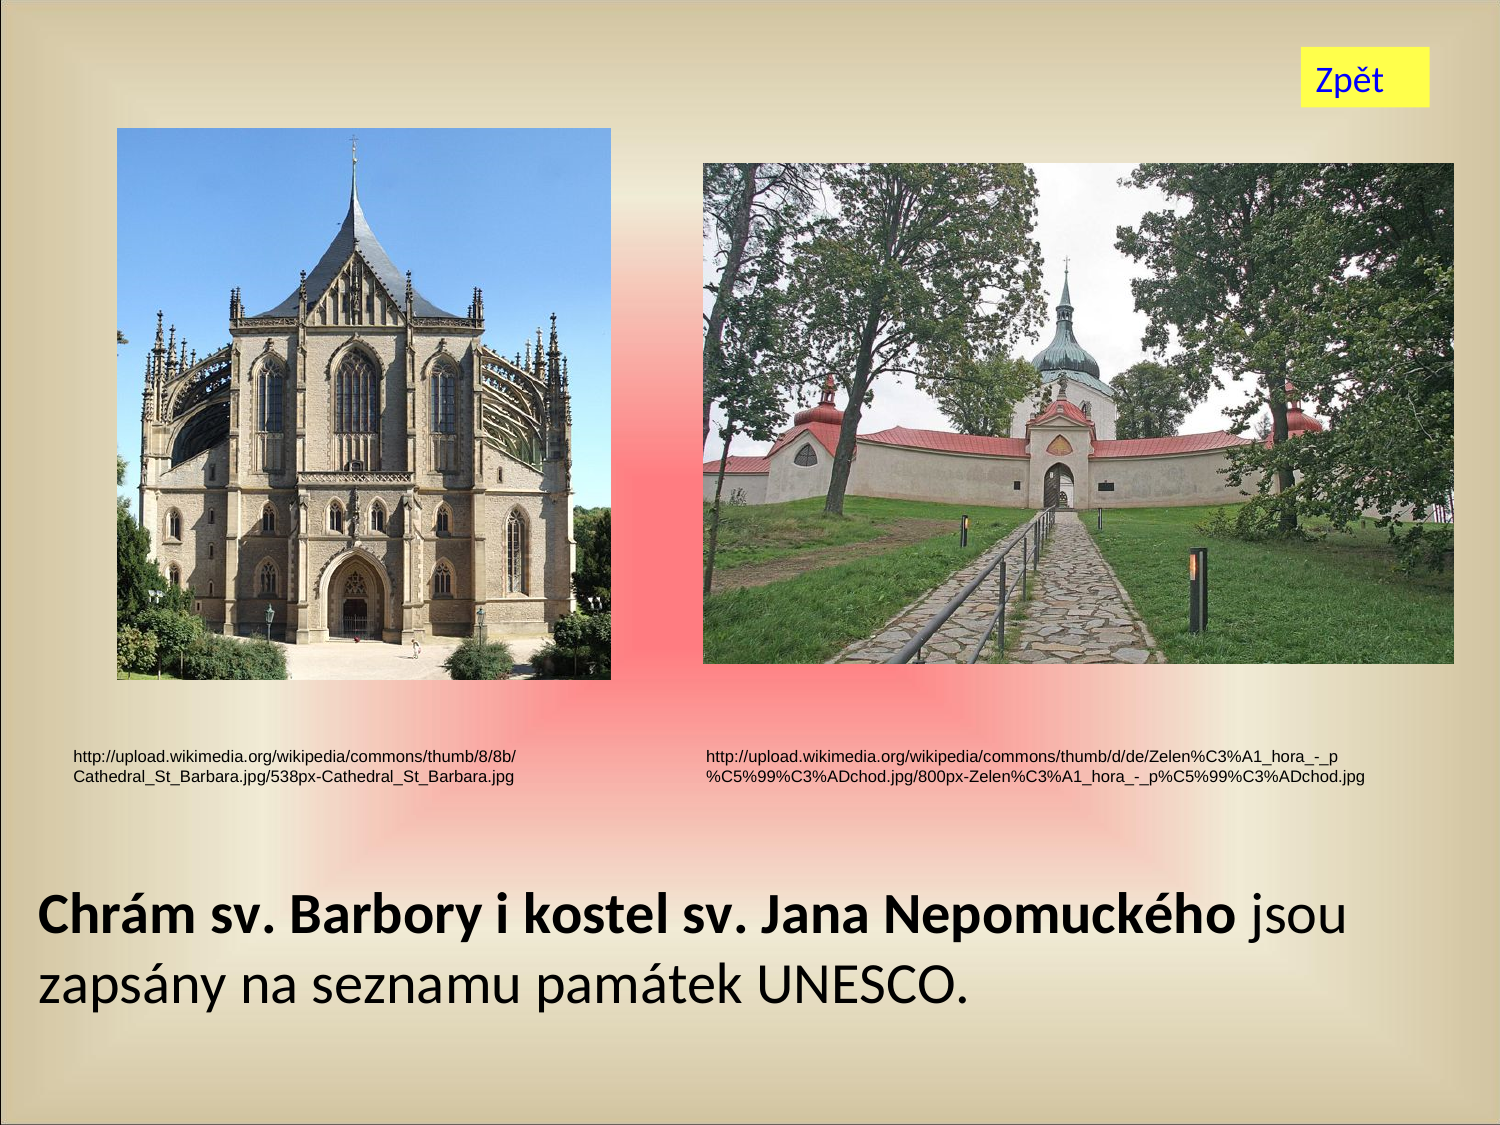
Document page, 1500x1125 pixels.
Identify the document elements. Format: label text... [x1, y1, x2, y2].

text_box http://upload.wikimedia.org/wikipedia/commons/thumb/8/8b/Cathedral_St_Barbara.jpg/538px-Cathedral_St_Barbara.jpg [58, 738, 622, 794]
text_box Chrám sv. Barbory i kostel sv. Jana Nepomuckého jsou zapsány na seznamu památek UNESCO. [23, 867, 1500, 1023]
text_box Zpět [1300, 46, 1430, 108]
picture [0, 0, 1500, 1125]
text_box http://upload.wikimedia.org/wikipedia/commons/thumb/d/de/Zelen%C3%A1_hora_-_p%C5%99%C3%ADchod.jpg/800px-Zelen%C3%A1_hora_-_p%C5%99%C3%ADchod.jpg [691, 738, 1500, 794]
